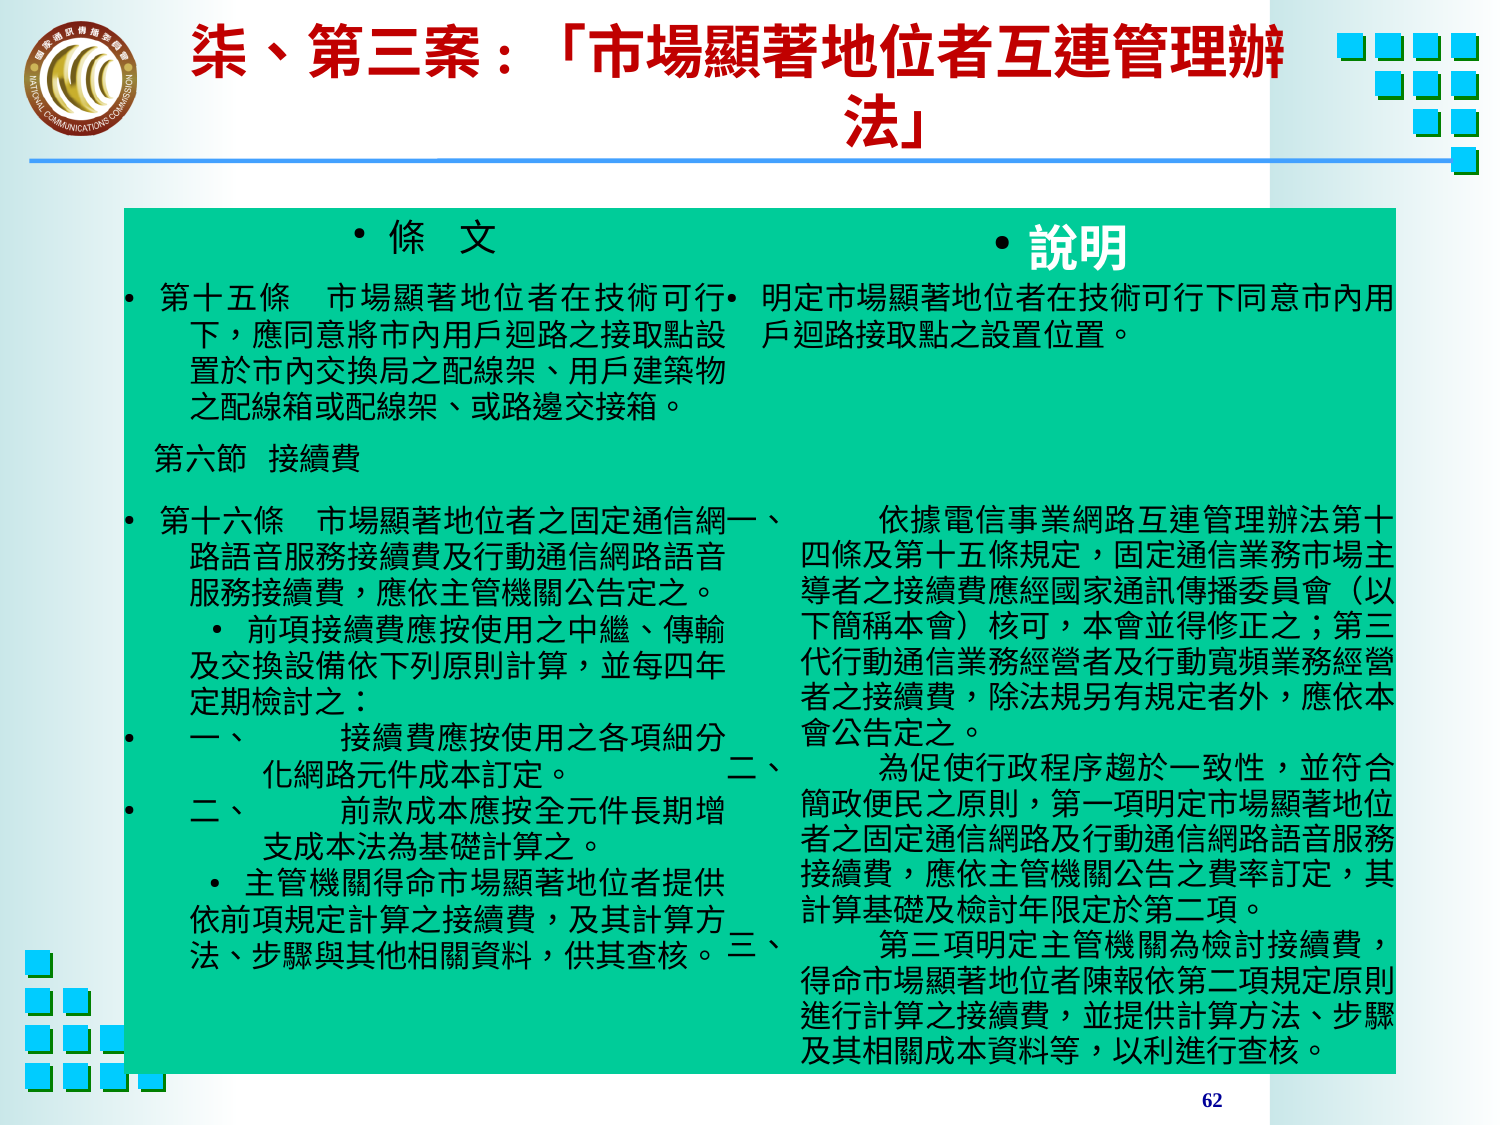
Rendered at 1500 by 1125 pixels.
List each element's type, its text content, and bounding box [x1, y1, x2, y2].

table_cell 第十五條 市場顯著地位者在技術可行下，應同意將市內用戶迴路之接取點設置於市內交換局之配線架、用戶建築物之配線箱或配線架、或路邊交接箱。 [124, 281, 726, 435]
table_header 條 文 [124, 208, 726, 281]
table_cell [726, 435, 1396, 503]
table_cell 明定市場顯著地位者在技術可行下同意市內用戶迴路接取點之設置位置。 [726, 281, 1396, 435]
title 柒、第三案:「市場顯著地位者互連管理辦法」 [123, 7, 1353, 161]
table_cell 第六節 接續費 [124, 435, 726, 503]
table_header 說明 [726, 208, 1396, 281]
table_cell 第十六條 市場顯著地位者之固定通信網路語音服務接續費及行動通信網路語音服務接續費，應依主管機關公告定之。 前項接續費應按使用之中繼、傳輸及交換設備依下列原則計算，並每四年定期檢討之： 一、 接續費應按使用之各項細分化網路元件成本訂定。 二、 前款成本應按全元件長期增支成本法為基礎計算之。 主管機關得命市場顯著地位者提供依前項規定計算之接續費，及其計算方法、步驟與其他相關資料，供其查核。 [124, 503, 726, 1074]
table_cell 一、 依據電信事業網路互連管理辦法第十四條及第十五條規定，固定通信業務市場主導者之接續費應經國家通訊傳播委員會（以下簡稱本會）核可，本會並得修正之；第三代行動通信業務經營者及行動寬頻業務經營者之接續費，除法規另有規定者外，應依本會公告定之。 二、 為促使行政程序趨於一致性，並符合簡政便民之原則，第一項明定市場顯著地位者之固定通信網路及行動通信網路語音服務接續費，應依主管機關公告之費率訂定，其計算基礎及檢討年限定於第二項。 三、 第三項明定主管機關為檢討接續費，得命市場顯著地位者陳報依第二項規定原則進行計算之接續費，並提供計算方法、步驟及其相關成本資料等，以利進行查核。 [726, 503, 1396, 1074]
